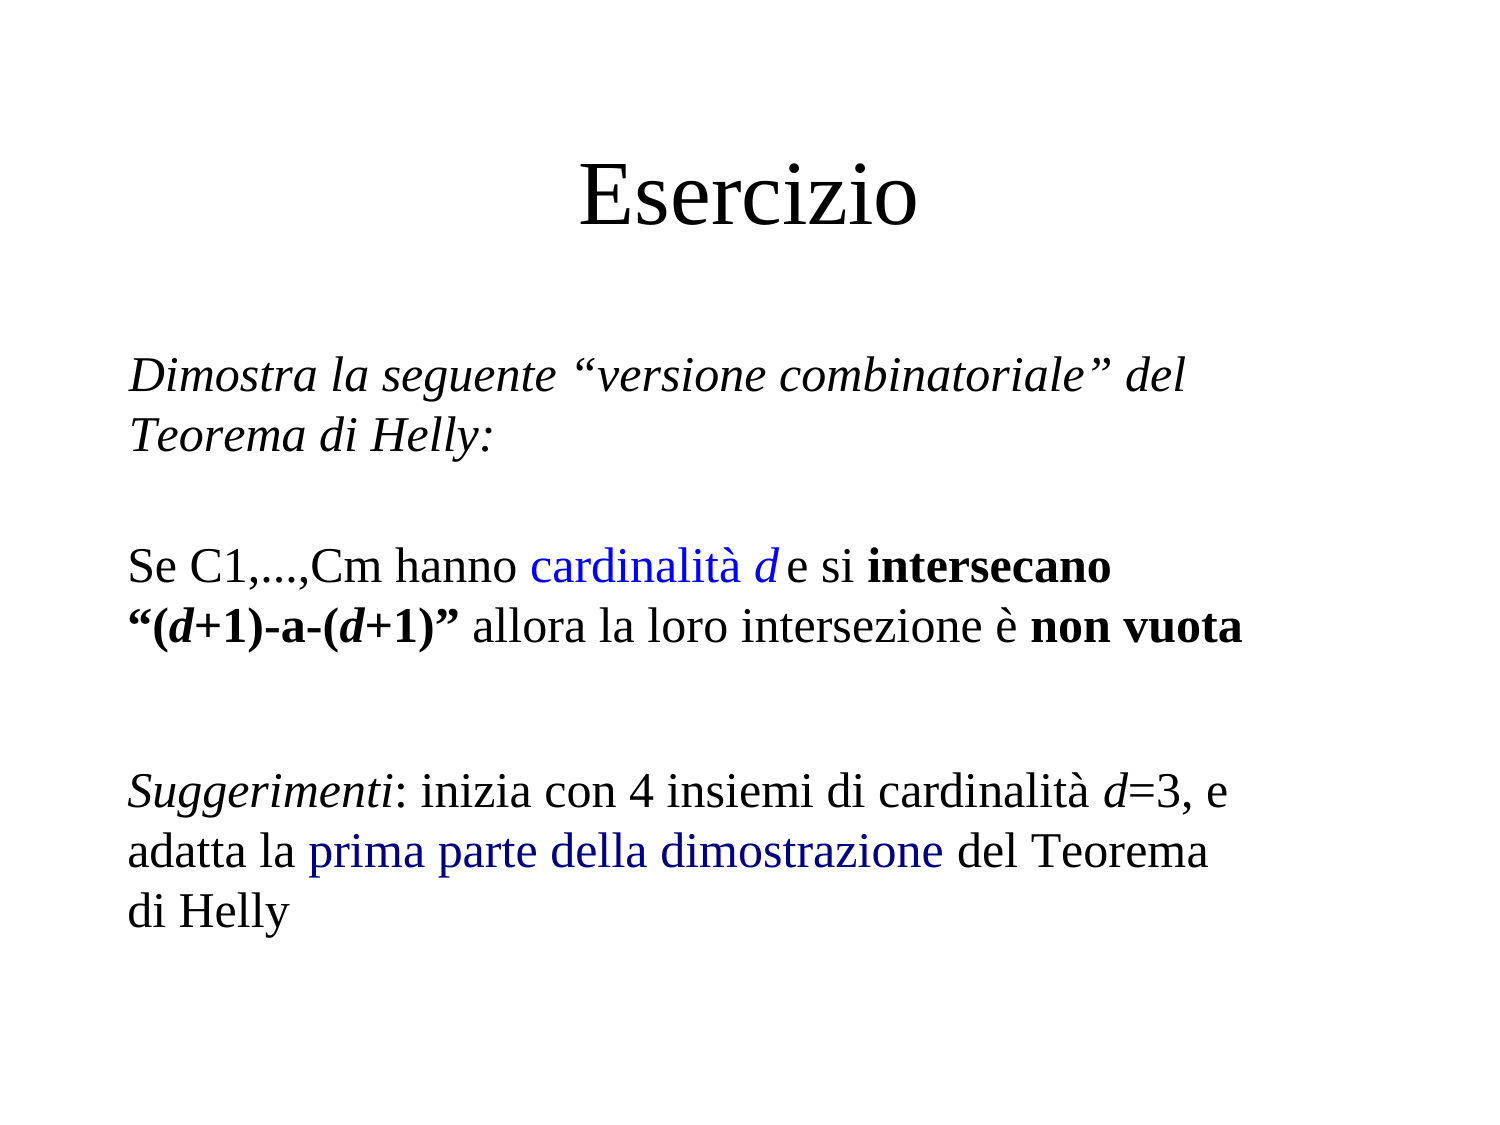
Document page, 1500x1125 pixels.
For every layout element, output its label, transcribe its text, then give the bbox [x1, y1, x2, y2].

title Esercizio [112, 107, 1387, 280]
text_box Se C1,...,Cm hanno cardinalità d e si intersecano “(d+1)-a-(d+1)” allora la loro intersezione è non vuota [112, 525, 1276, 660]
text_box Suggerimenti: inizia con 4 insiemi di cardinalità d=3, e adatta la prima parte della dimostrazione del Teorema di Helly [112, 750, 1276, 945]
text_box Dimostra la seguente “versione combinatoriale” del Teorema di Helly: [114, 334, 1313, 470]
